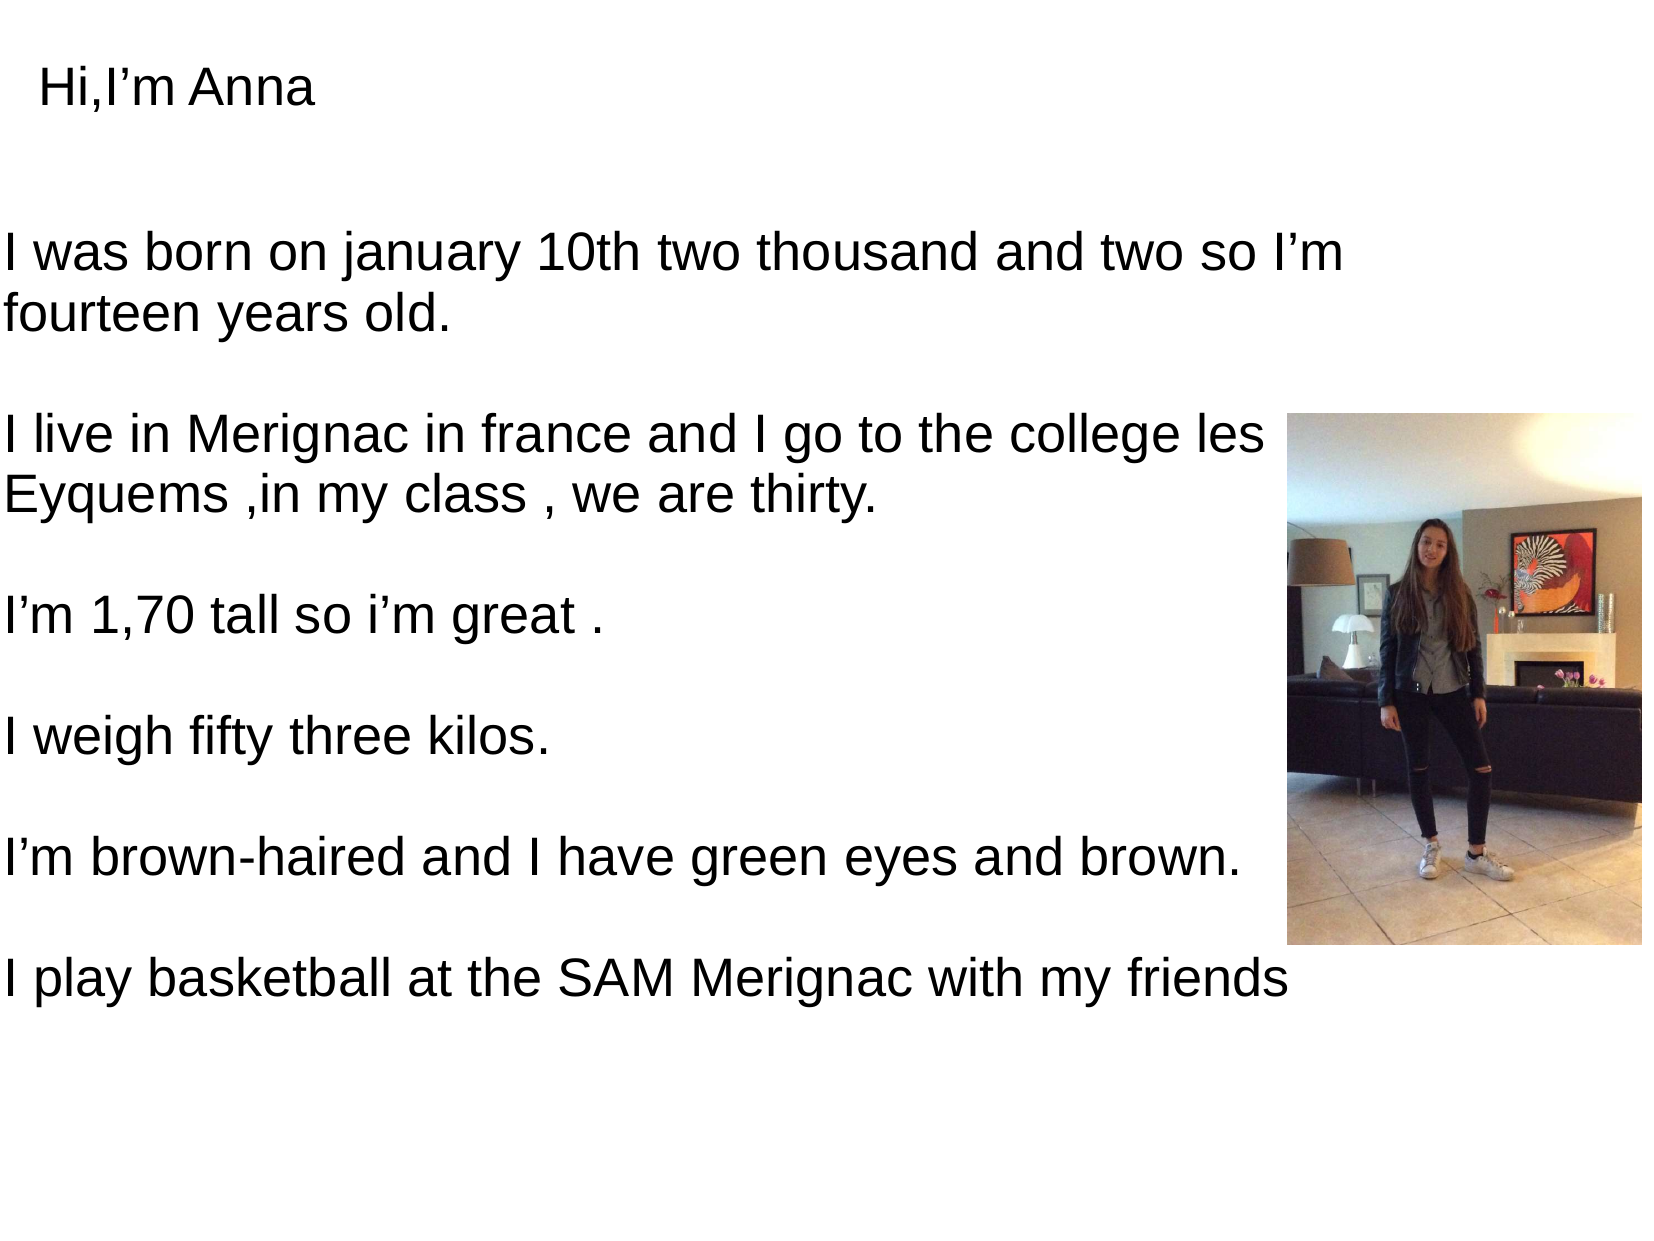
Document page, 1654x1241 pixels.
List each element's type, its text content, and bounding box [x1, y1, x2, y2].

text_box Hi,I’m Anna [23, 49, 340, 214]
text_box I was born on january 10th two thousand and two so I’m fourteen years old. I live in Merignac in france and I go to the college les Eyquems ,in my class , we are thirty. I’m 1,70 tall so i’m great . I weigh fifty three kilos. I’m brown-haired and I have green eyes and brown. I play basketball at the SAM Merignac with my friends [0, 214, 1512, 1016]
picture [1287, 413, 1642, 945]
